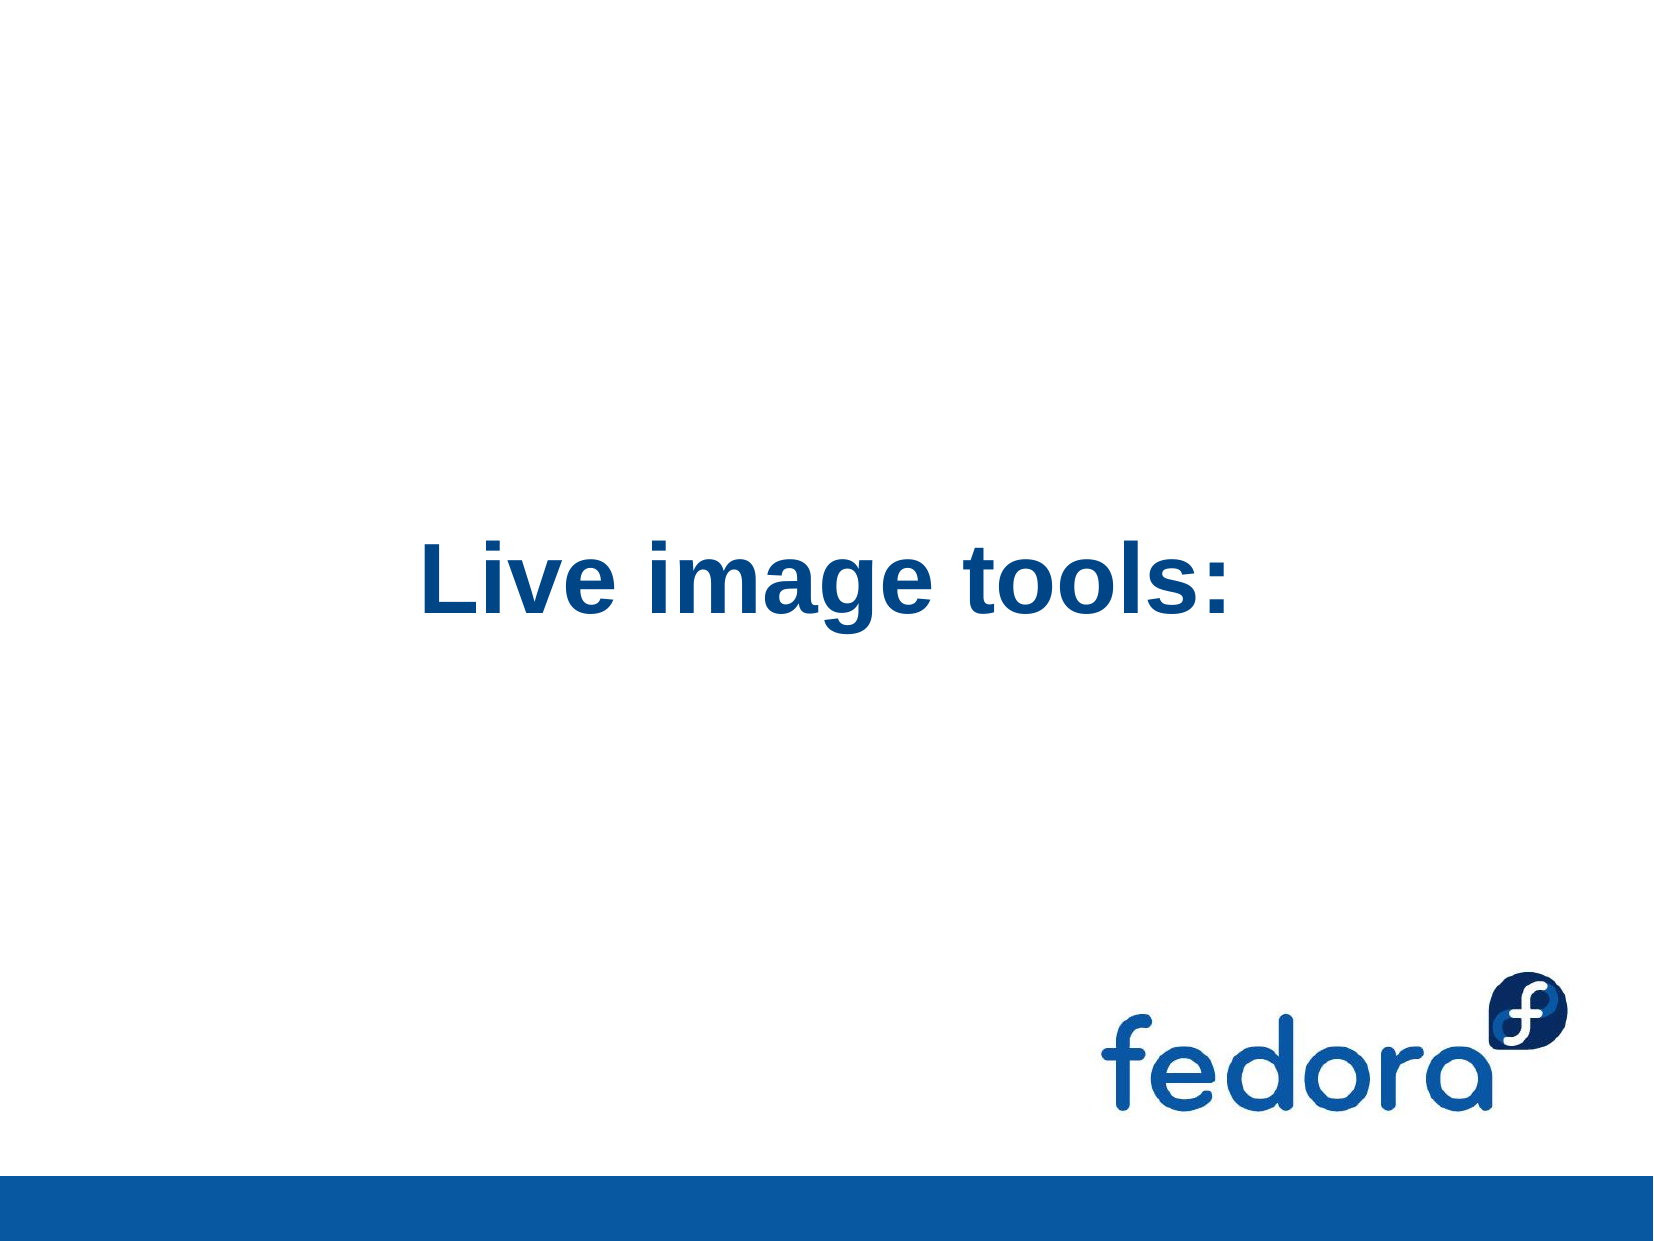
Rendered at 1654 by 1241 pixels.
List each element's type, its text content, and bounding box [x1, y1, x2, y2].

title Live image tools: [82, 56, 1571, 1102]
picture [1087, 959, 1576, 1125]
picture [0, 1176, 1653, 1241]
